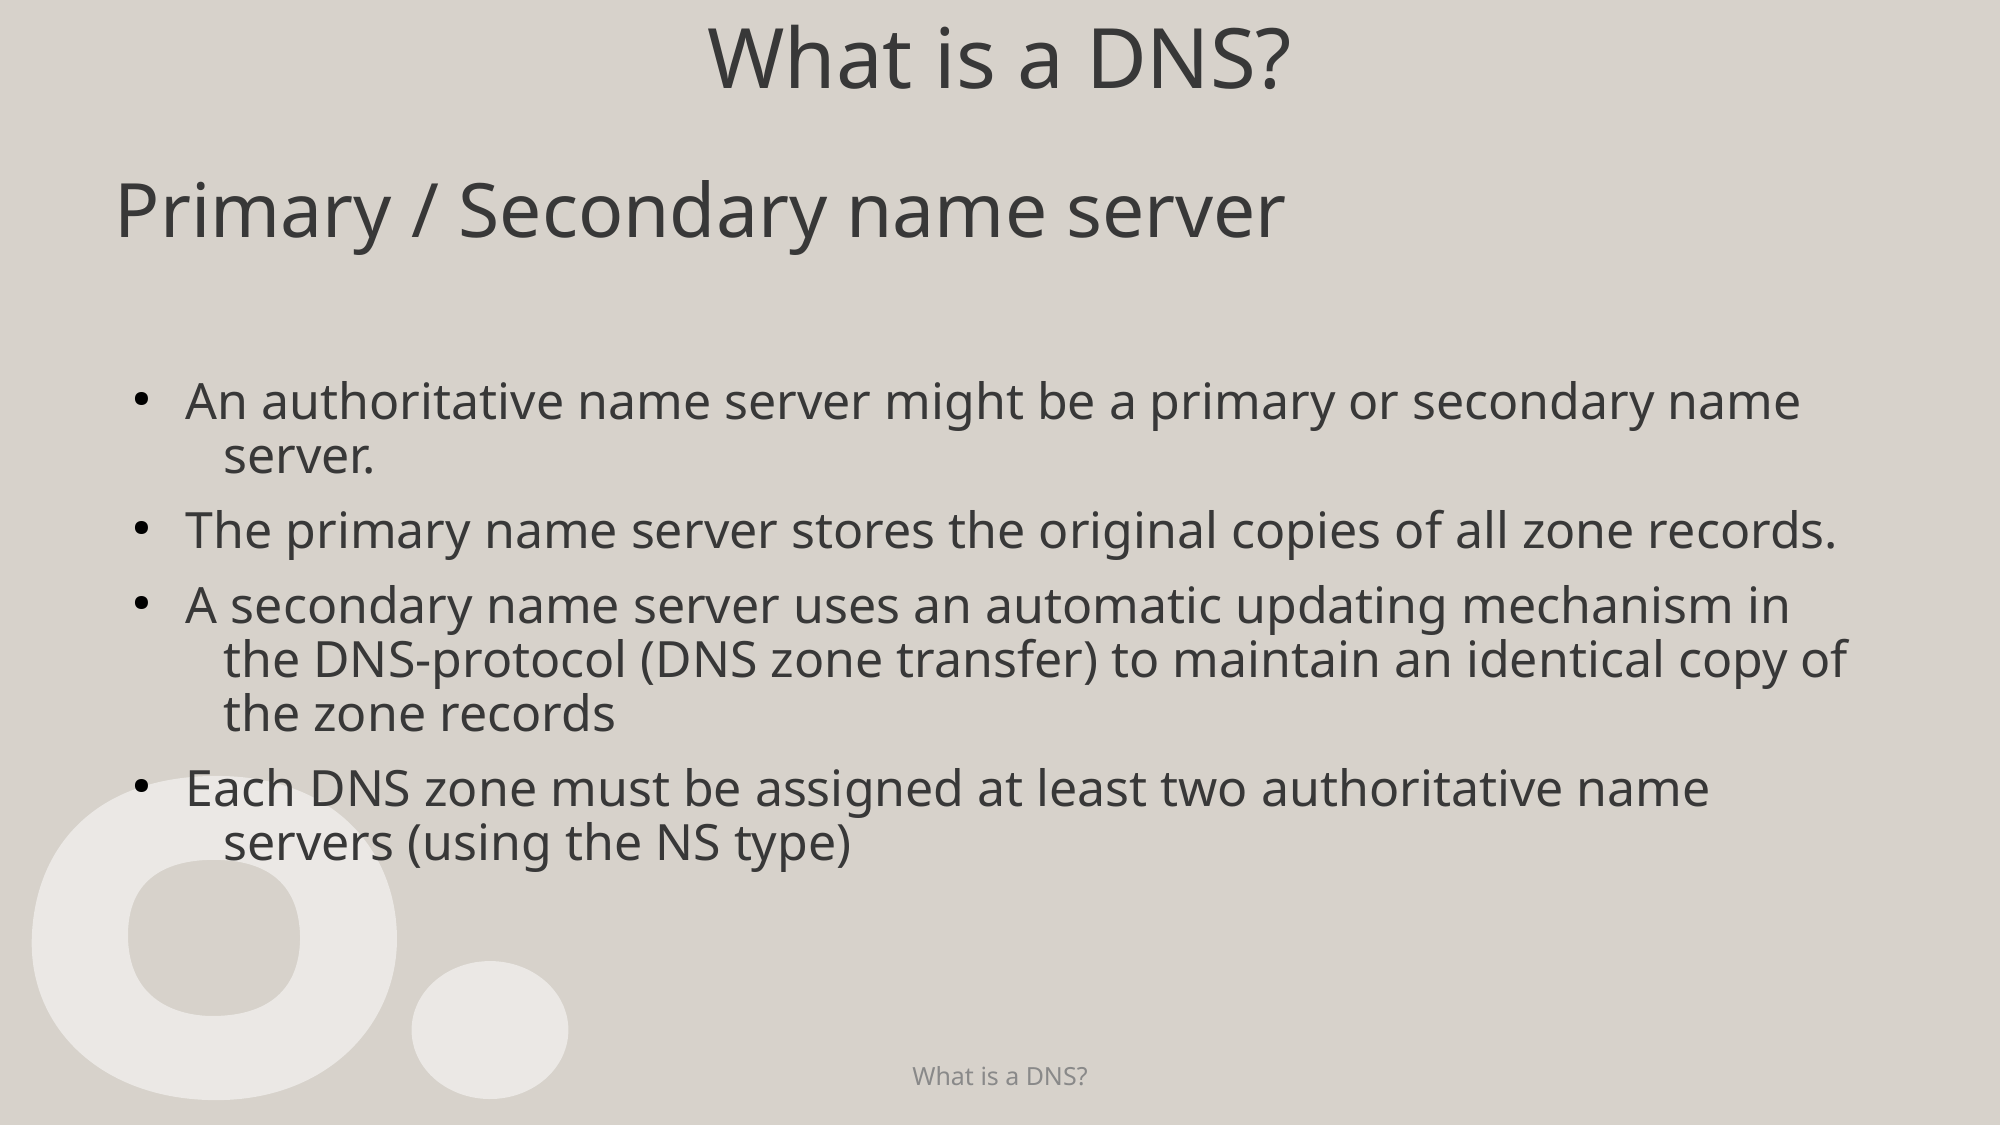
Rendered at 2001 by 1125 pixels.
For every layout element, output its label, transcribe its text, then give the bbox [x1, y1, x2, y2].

footer What is a DNS? [662, 1045, 1338, 1105]
list Primary / Secondary name server An authoritative name server might be a primary or secondary name server. The primary name server stores the original copies of all zone records. A secondary name server uses an automatic updating mechanism in the DNS-protocol (DNS zone transfer) to maintain an identical copy of the zone records Each DNS zone must be assigned at least two authoritative name servers (using the NS type) [99, 165, 1890, 969]
title What is a DNS? [0, 5, 2000, 119]
